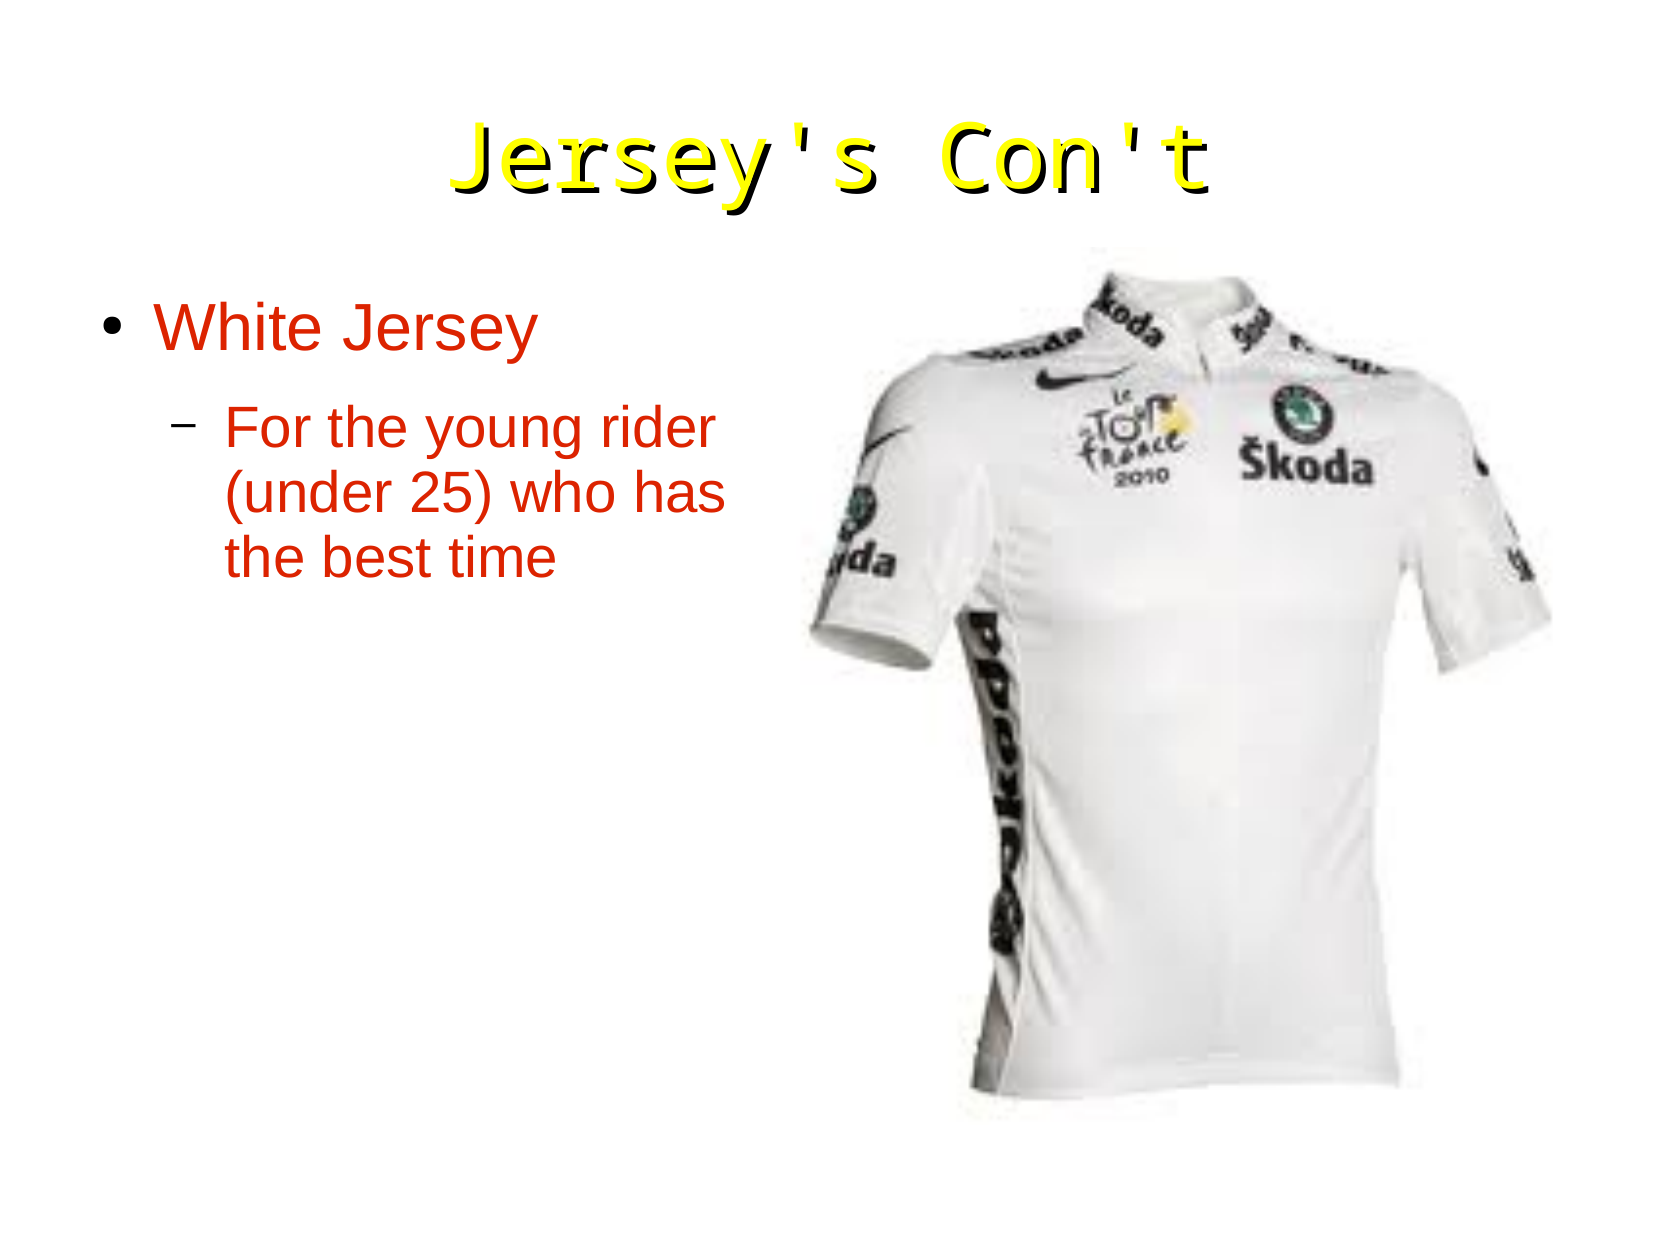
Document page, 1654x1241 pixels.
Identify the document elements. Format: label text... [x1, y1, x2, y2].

title Jersey's Con't [82, 49, 1571, 257]
list White Jersey For the young rider (under 25) who has the best time [82, 290, 741, 1010]
picture [741, 247, 1619, 1125]
